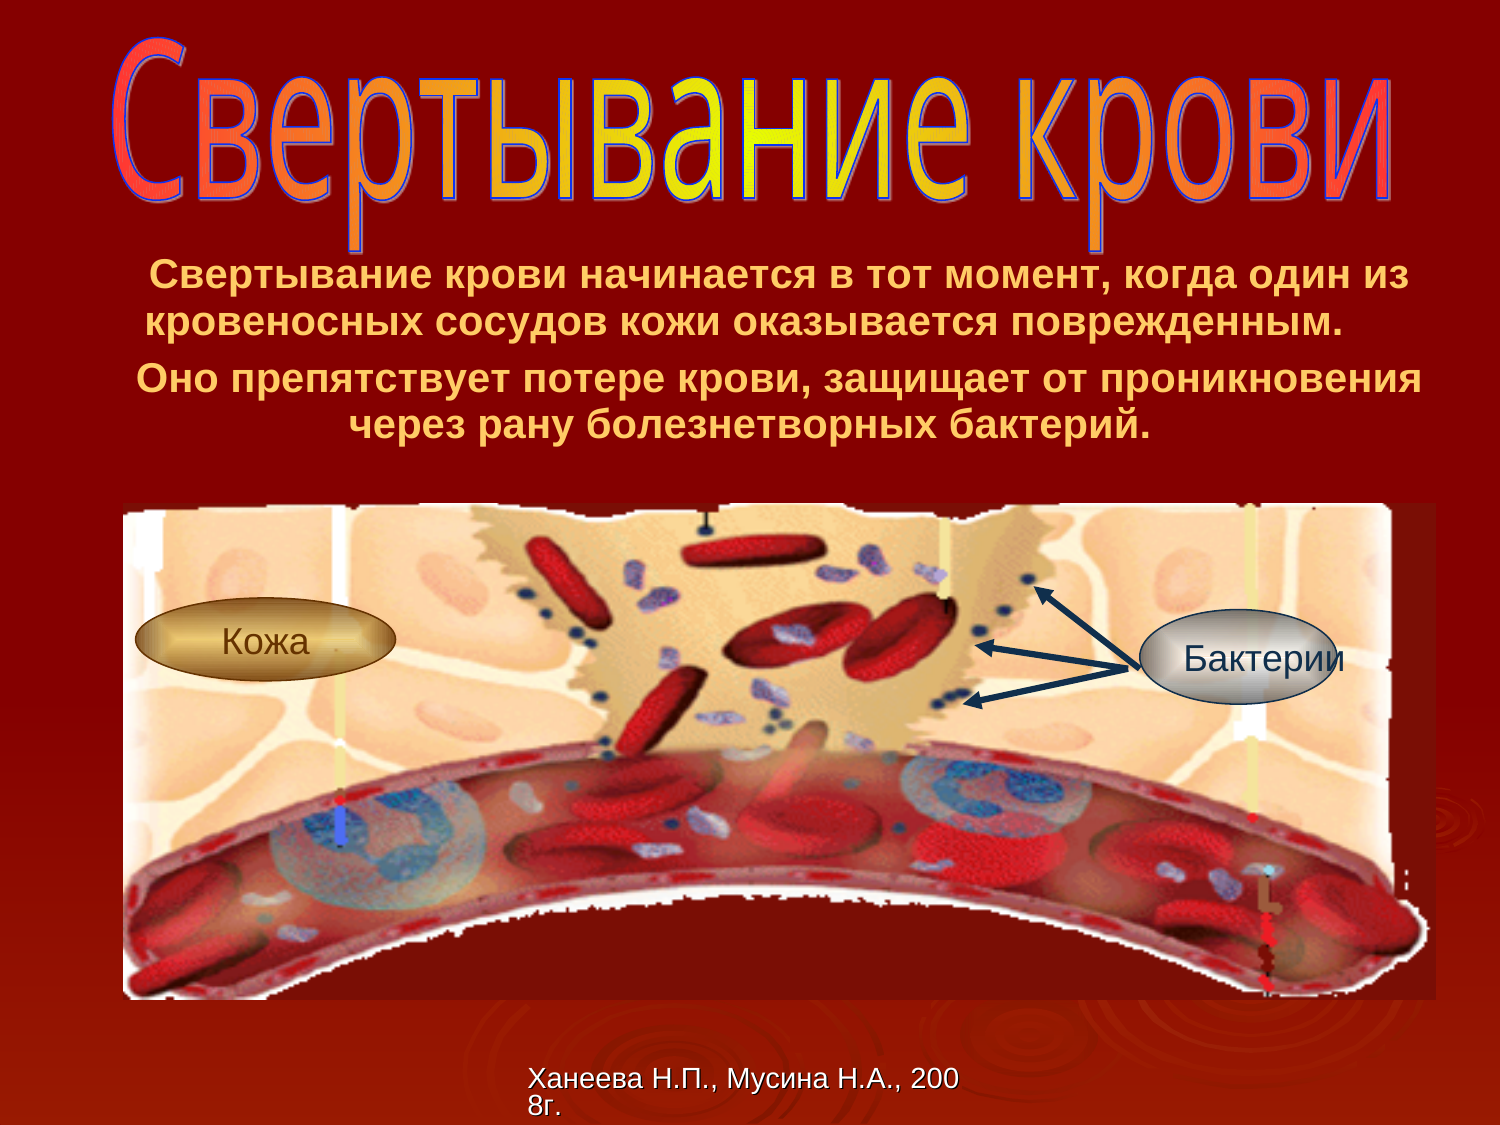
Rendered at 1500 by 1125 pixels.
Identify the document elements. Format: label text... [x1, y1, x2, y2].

text_box Бактерии [1139, 609, 1337, 705]
text_box Свертывание крови [826, 79, 889, 199]
text_box Свертывание крови [663, 77, 721, 201]
text_box Свертывание крови [1249, 79, 1309, 199]
text_box Свертывание крови [348, 76, 412, 252]
text_box Свертывание крови [1019, 79, 1077, 199]
list Свертывание крови начинается в тот момент, когда один из кровеносных сосудов кожи оказывается поврежденным. Оно препятствует потере крови, защищает от проникновения через рану болезнетворных бактерий. [0, 243, 1500, 528]
text_box Свертывание крови [559, 79, 571, 199]
text_box Свертывание крови [270, 76, 331, 201]
text_box Свертывание крови [198, 79, 258, 199]
text_box Свертывание крови [1325, 79, 1388, 199]
text_box Кожа [135, 597, 396, 681]
picture [123, 503, 1436, 1000]
text_box Свертывание крови [490, 79, 548, 199]
text_box Свертывание крови [742, 79, 805, 199]
text_box Свертывание крови [1089, 76, 1152, 252]
text_box Свертывание крови [419, 79, 477, 199]
text_box Свертывание крови [1166, 76, 1232, 201]
text_box Свертывание крови [112, 37, 184, 201]
text_box Свертывание крови [593, 79, 653, 199]
text_box Свертывание крови [907, 76, 968, 201]
